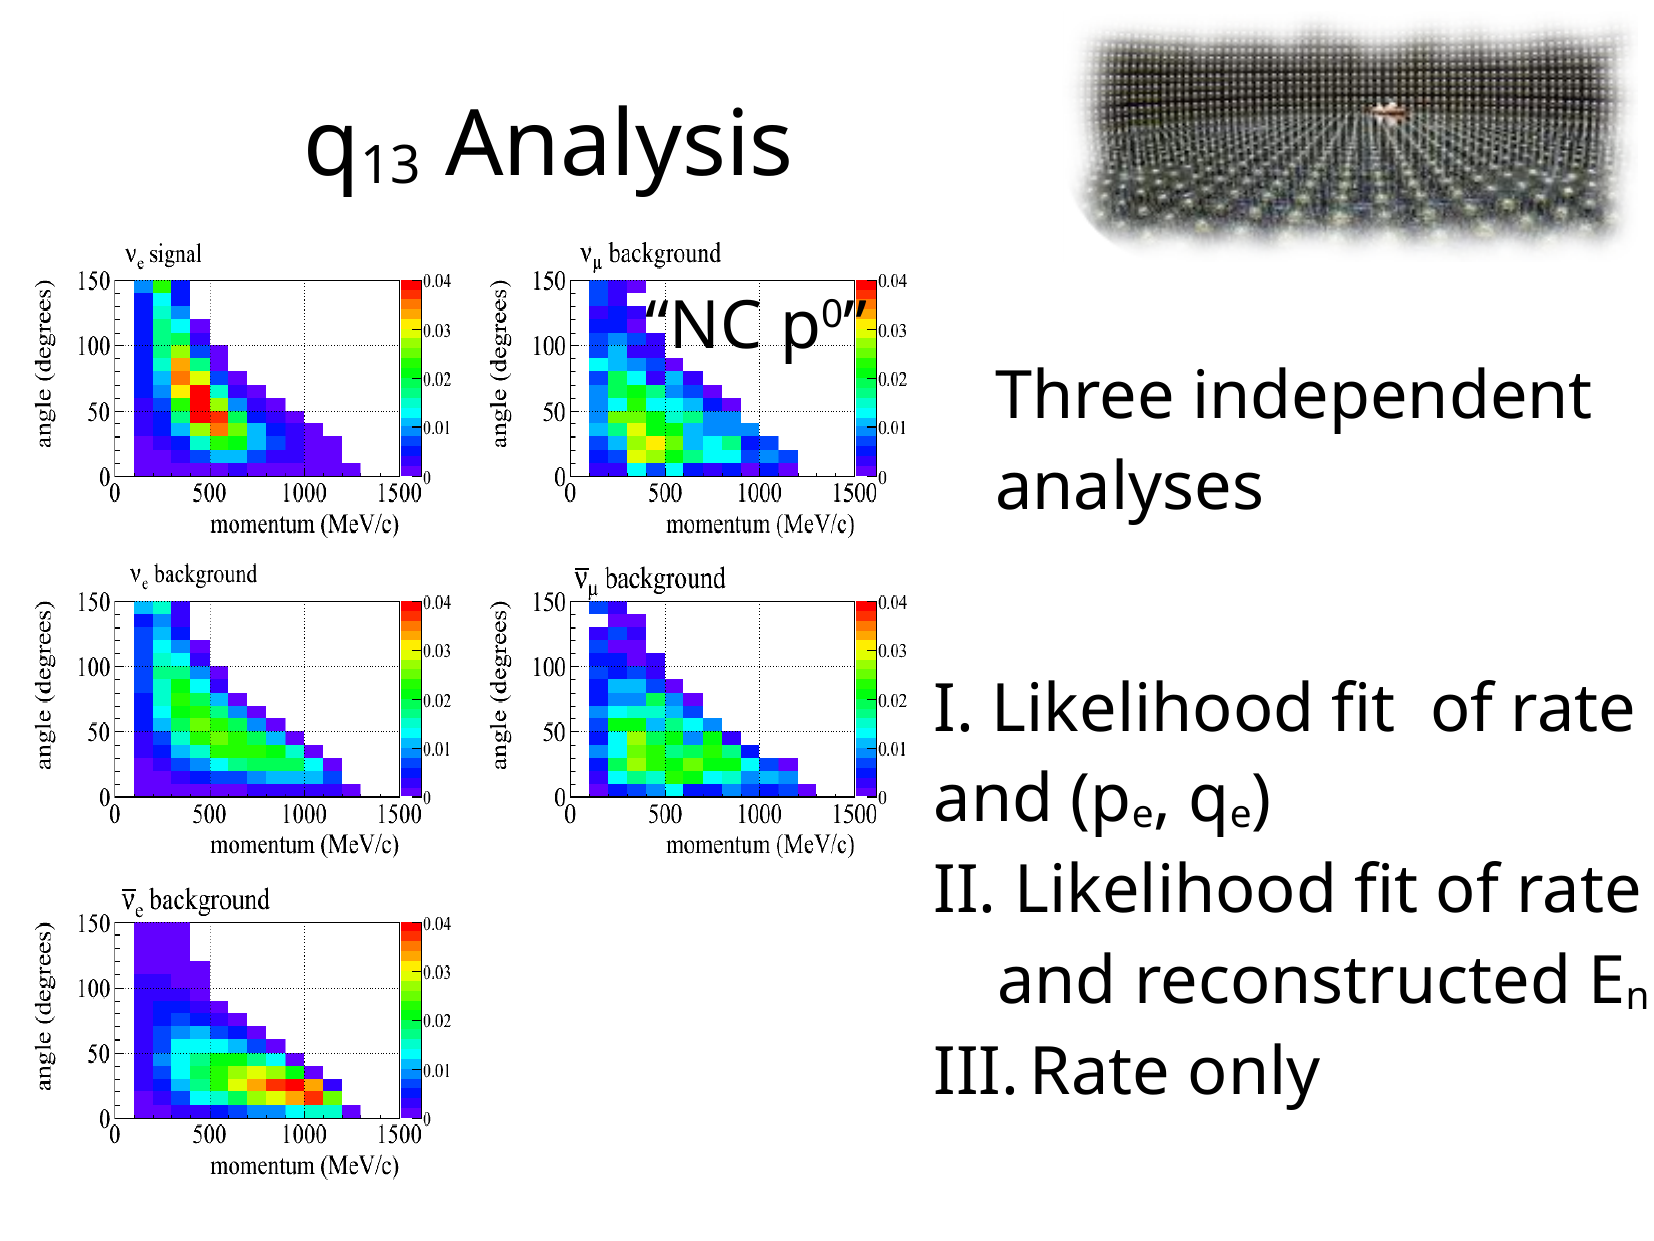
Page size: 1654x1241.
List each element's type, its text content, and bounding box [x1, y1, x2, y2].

picture [1062, 11, 1638, 262]
text_box “NC p0” [631, 269, 876, 372]
text_box Likelihood fit of rate and (pe, qe) Likelihood fit of rate and reconstructed En Rate only [929, 652, 1633, 1124]
text_box Three independent analyses [980, 340, 1580, 505]
picture [18, 226, 929, 1189]
title q13 Analysis [23, 23, 1075, 257]
